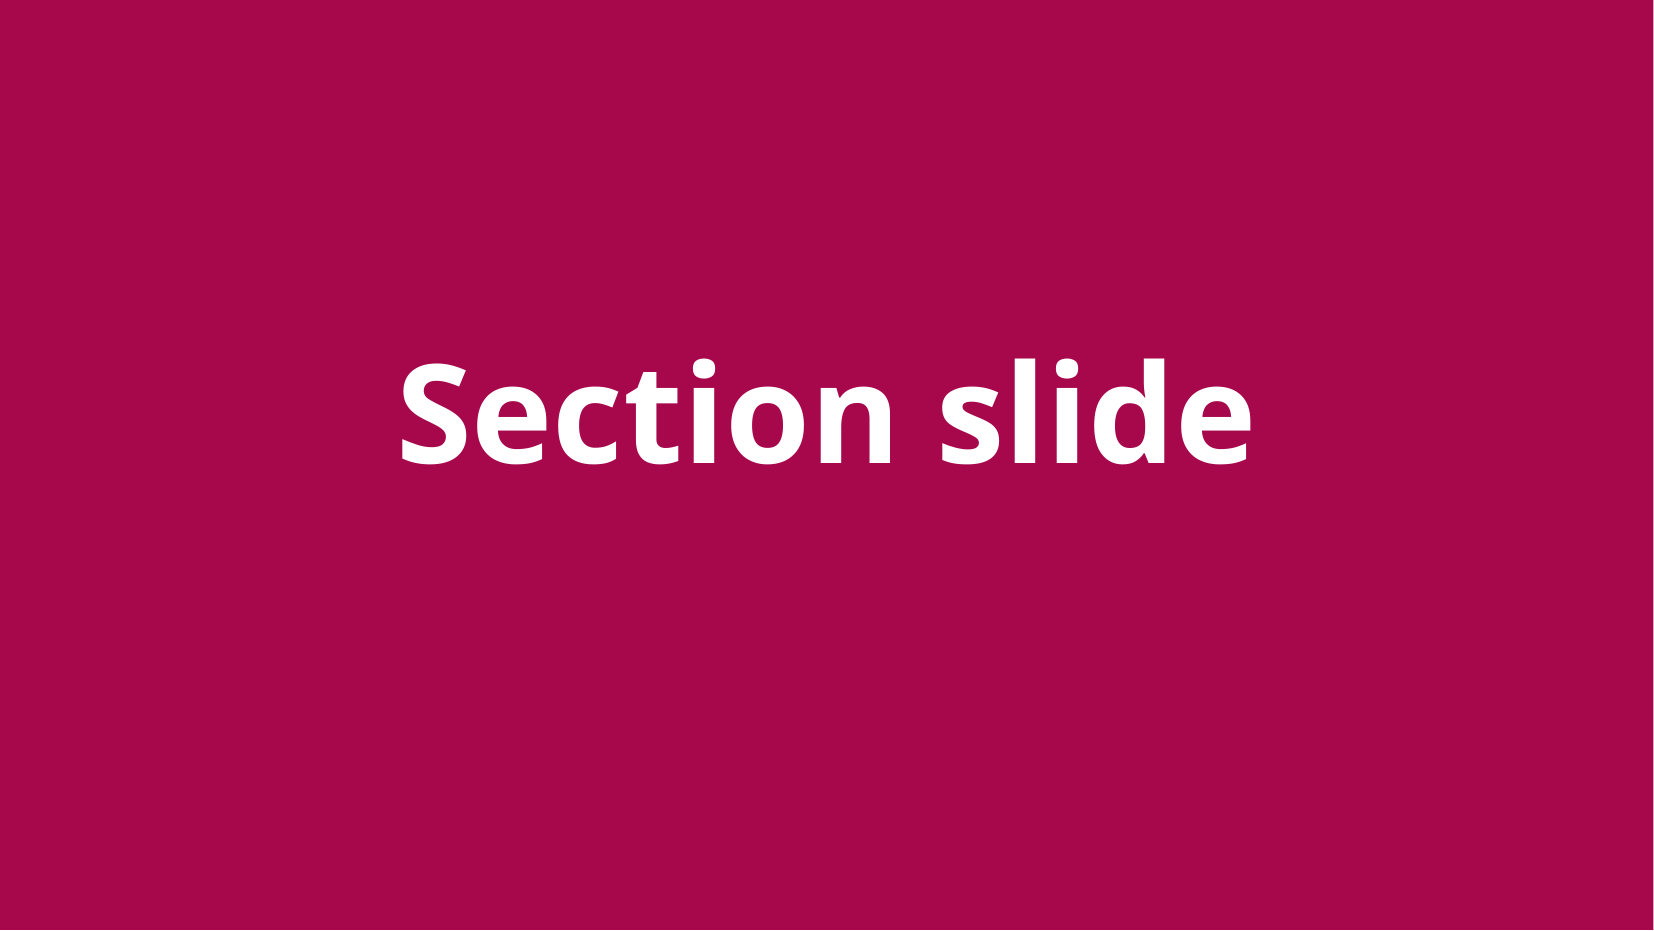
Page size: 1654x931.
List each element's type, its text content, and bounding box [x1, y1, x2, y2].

title Section slide [82, 323, 1571, 497]
